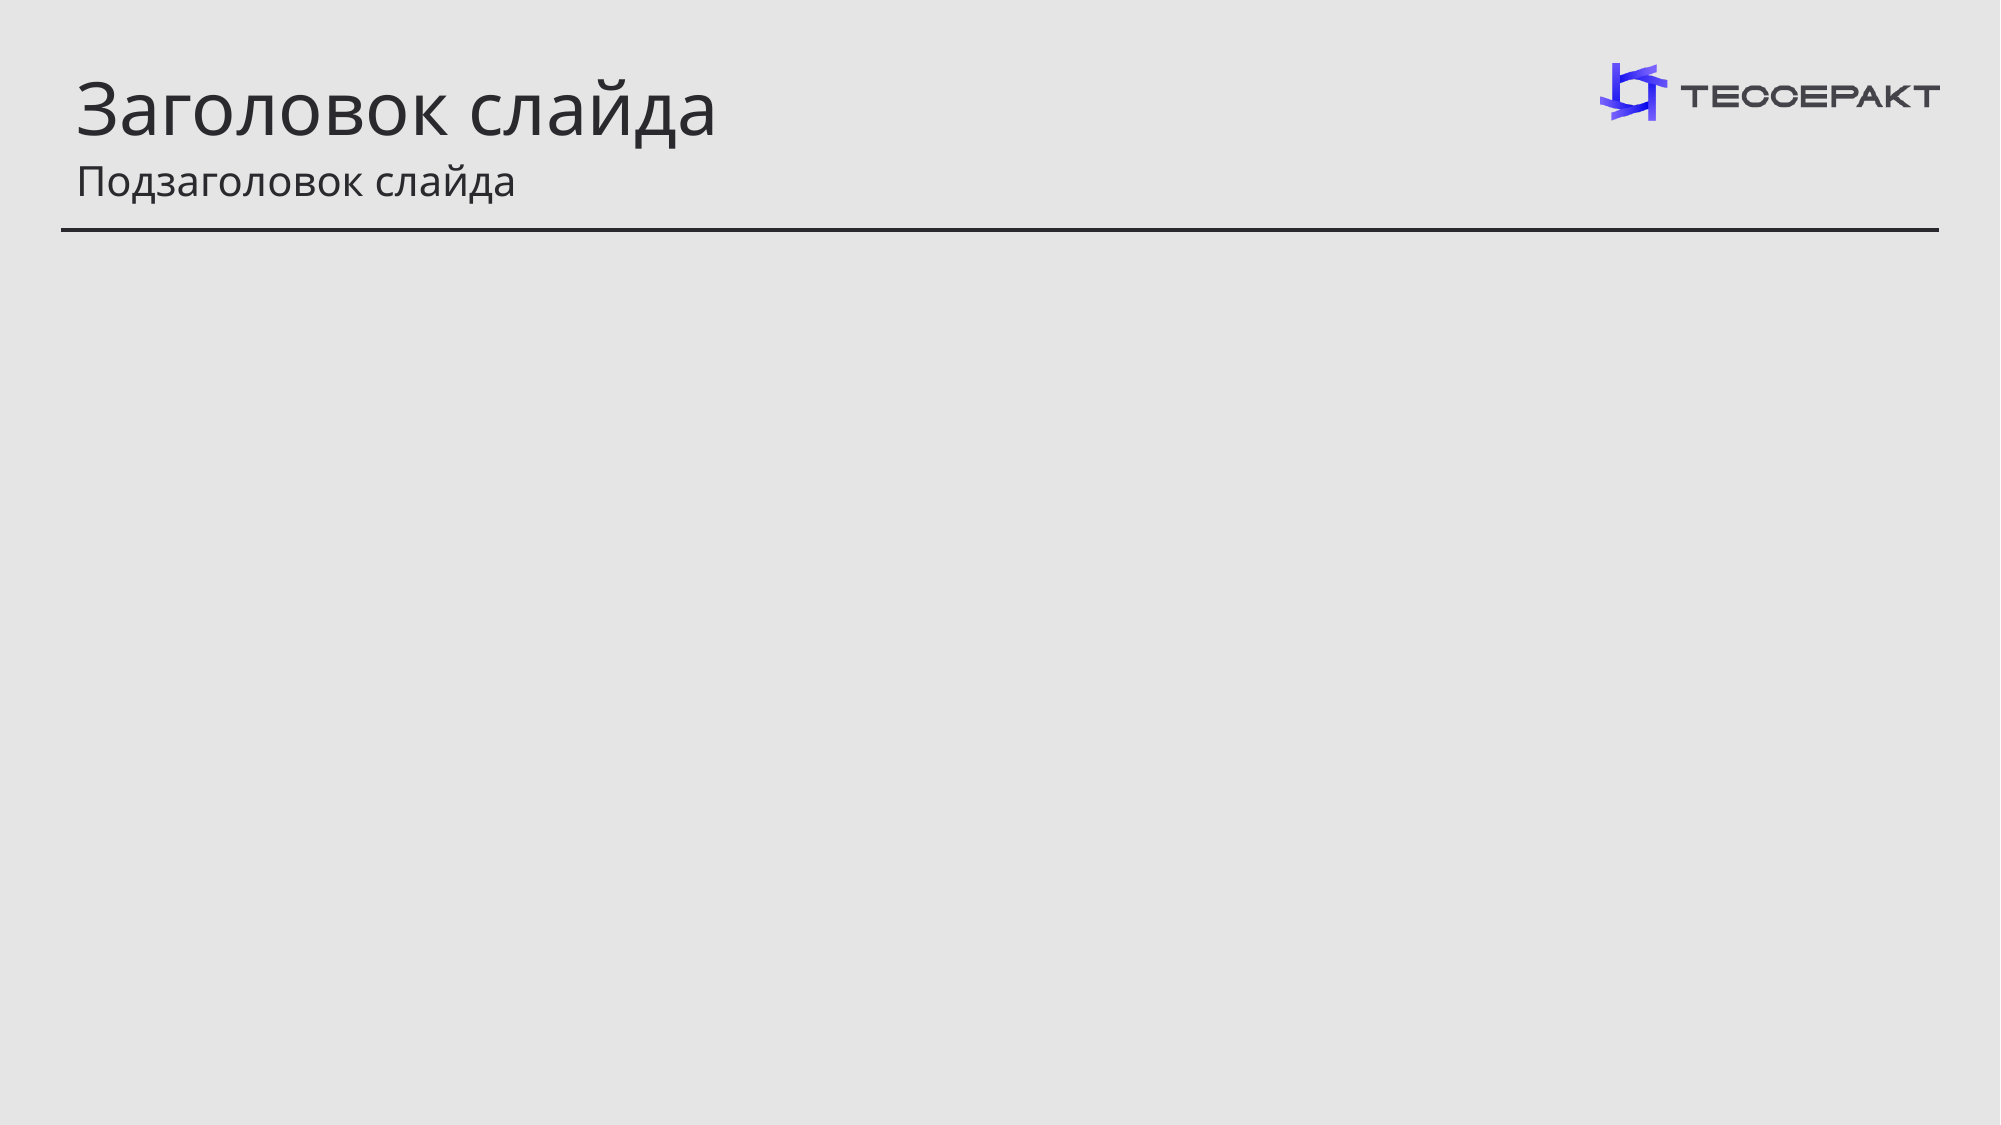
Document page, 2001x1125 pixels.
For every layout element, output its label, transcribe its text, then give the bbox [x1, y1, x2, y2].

title Заголовок слайда [60, 63, 1445, 159]
list Подзаголовок слайда [60, 152, 768, 237]
picture [1600, 63, 1940, 121]
